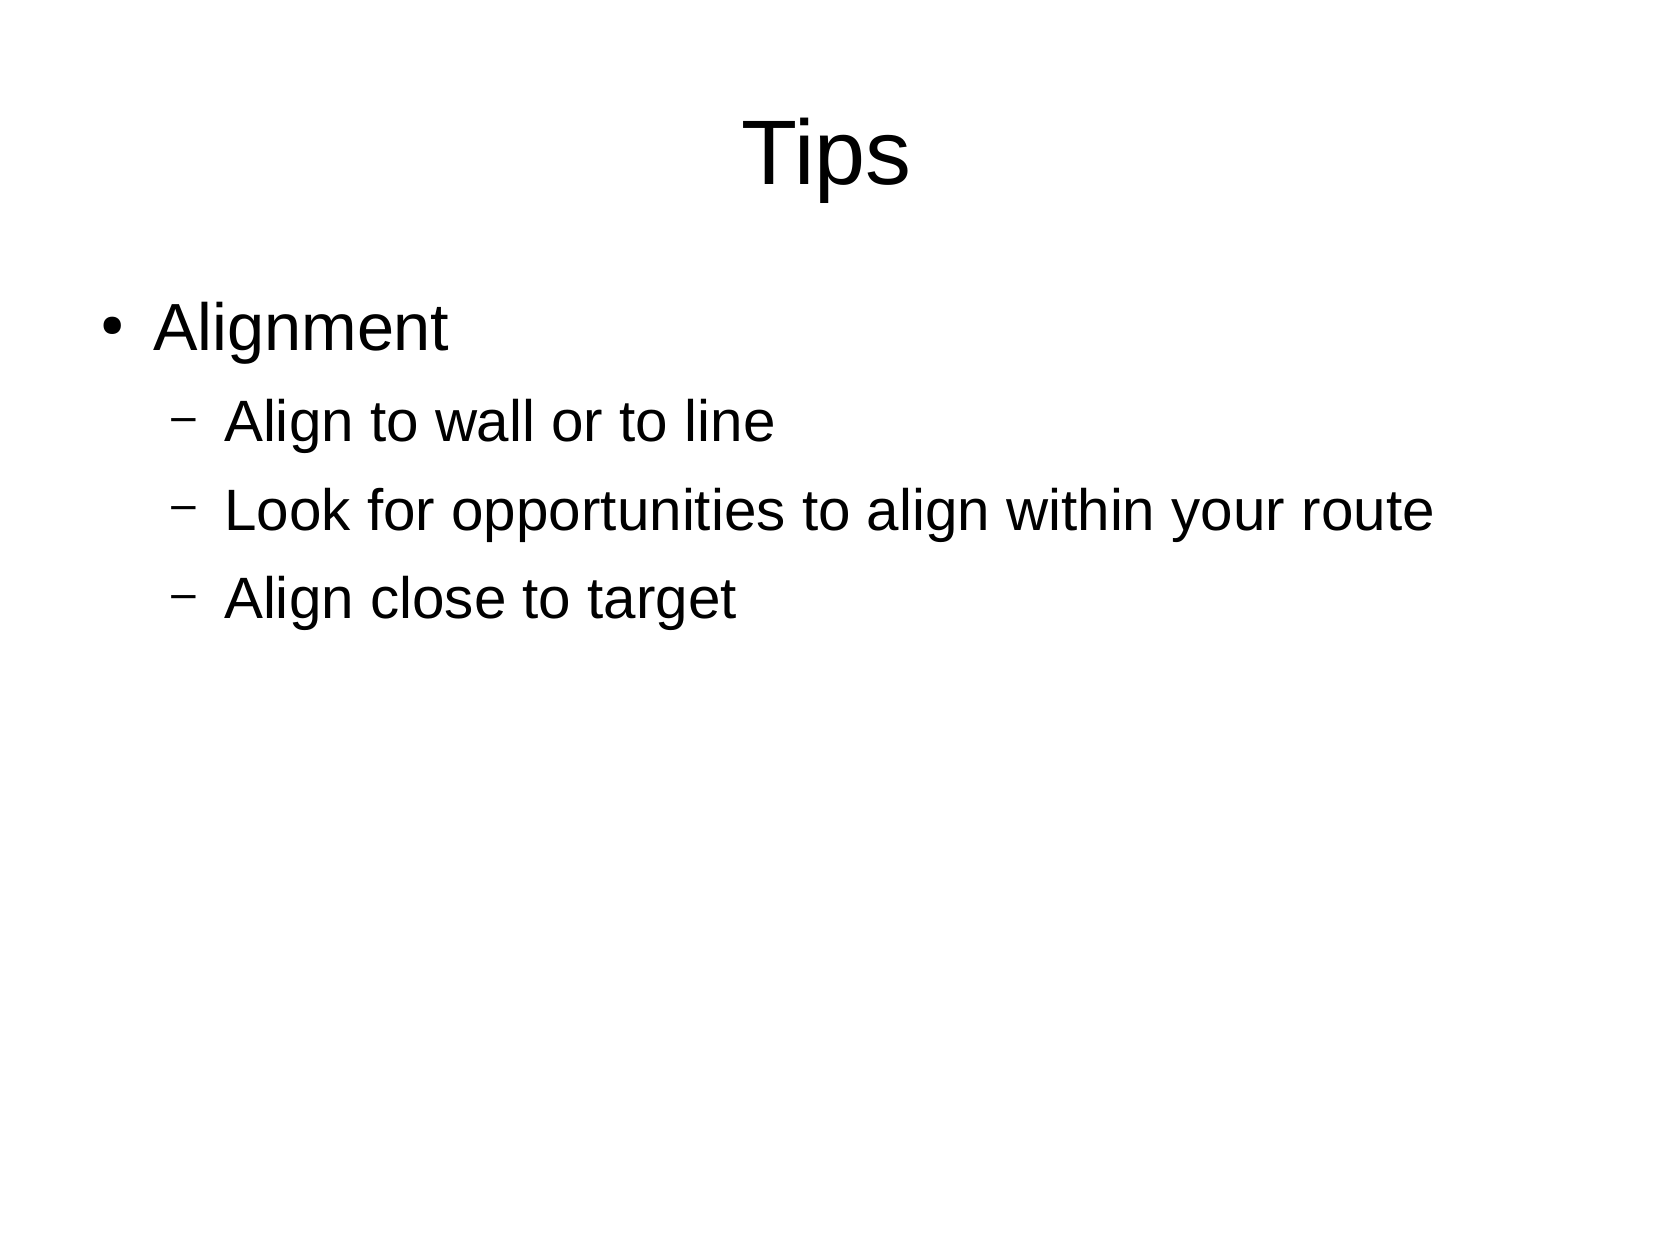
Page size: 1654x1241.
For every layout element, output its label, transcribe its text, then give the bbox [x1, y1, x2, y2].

list Alignment Align to wall or to line Look for opportunities to align within your route Align close to target [82, 290, 1571, 1010]
title Tips [82, 49, 1571, 257]
